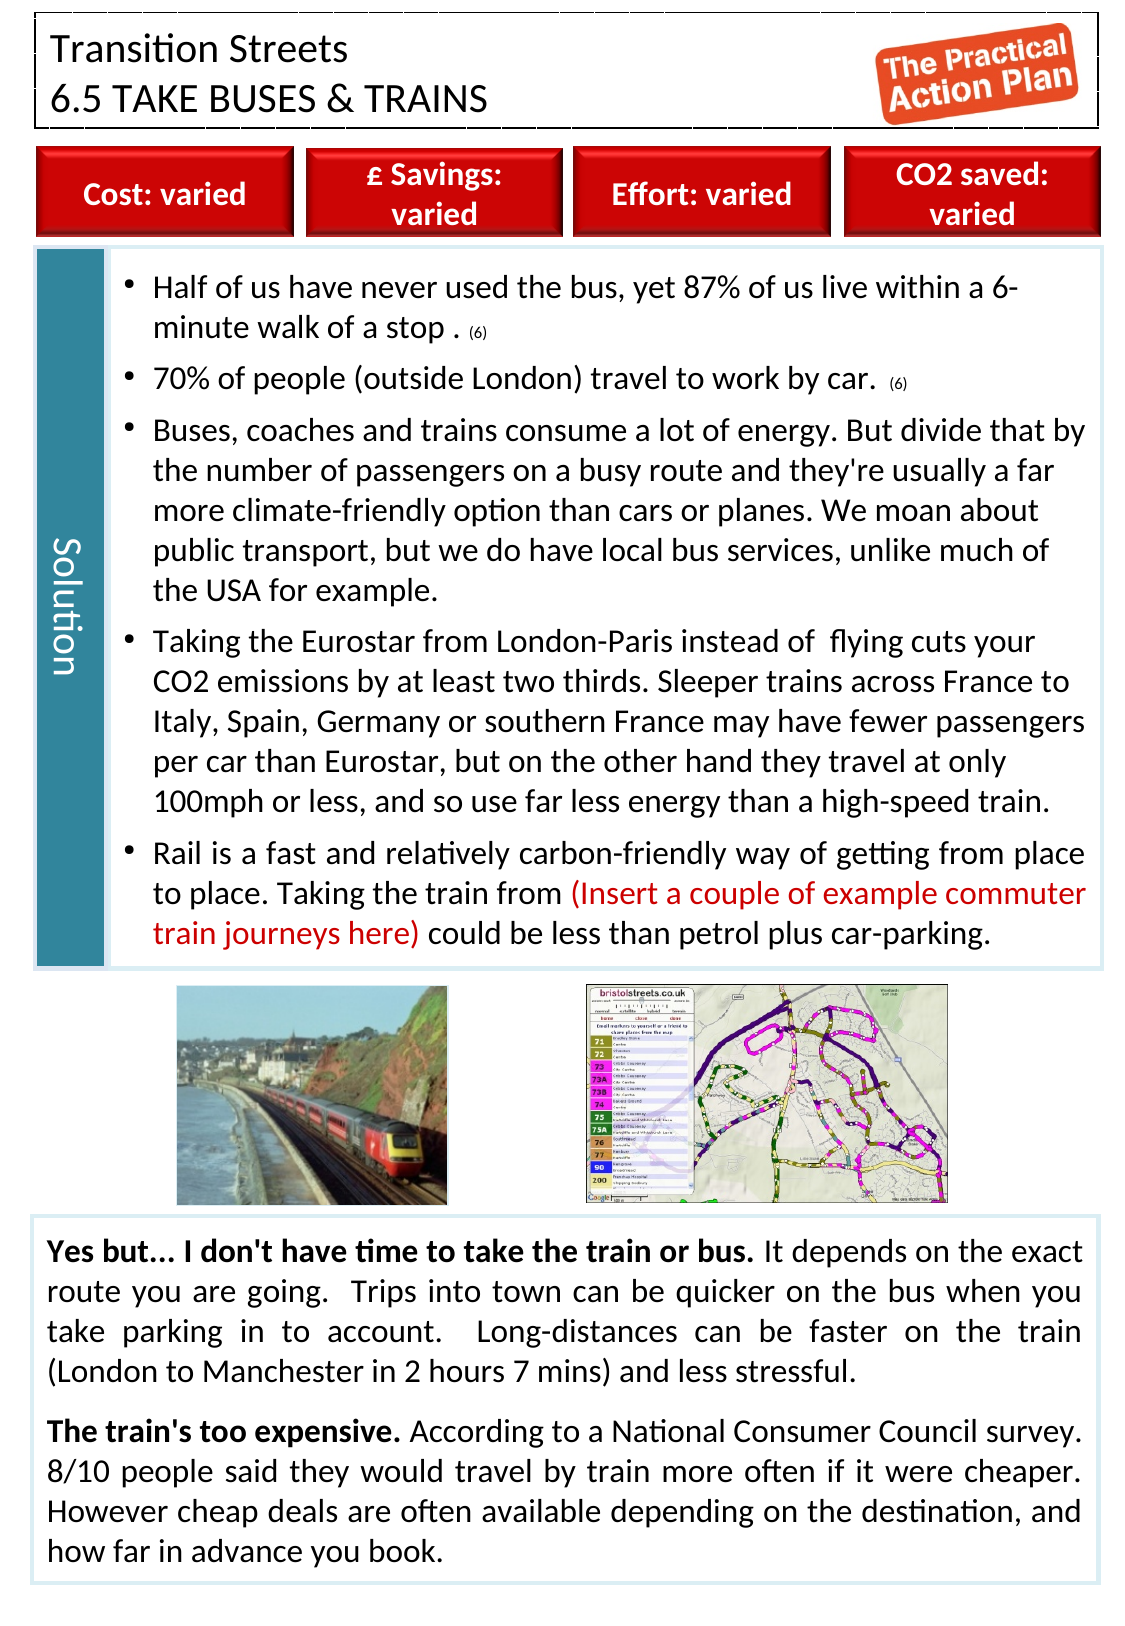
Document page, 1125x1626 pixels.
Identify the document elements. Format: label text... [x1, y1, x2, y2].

text_box Effort: varied [575, 147, 830, 237]
text_box Cost: varied [38, 147, 293, 237]
picture [571, 144, 833, 240]
text_box CO2 saved: varied [845, 147, 1101, 237]
picture [177, 986, 448, 1205]
text_box £ Savings: varied [307, 147, 563, 237]
picture [34, 144, 296, 240]
text_box Half of us have never used the bus, yet 87% of us live within a 6-minute walk of a stop . (6) 70% of people (outside London) travel to work by car. (6) Buses, coaches and trains consume a lot of energy. But divide that by the number of passengers on a busy route and they're usually a far more climate-friendly option than cars or planes. We moan about public transport, but we do have local bus services, unlike much of the USA for example. Taking the Eurostar from London-Paris instead of flying cuts your CO2 emissions by at least two thirds. Sleeper trains across France to Italy, Spain, Germany or southern France may have fewer passengers per car than Eurostar, but on the other hand they travel at only 100mph or less, and so use far less energy than a high-speed train. Rail is a fast and relatively carbon-friendly way of getting from place to place. Taking the train from (Insert a couple of example commuter train journeys here) could be less than petrol plus car-parking. [108, 247, 1103, 969]
picture [842, 144, 1103, 240]
text_box Transition Streets 6.5 TAKE BUSES & TRAINS [35, 12, 1099, 129]
picture [304, 146, 565, 240]
text_box Yes but... I don't have time to take the train or bus. It depends on the exact route you are going. Trips into town can be quicker on the bus when you take parking in to account. Long-distances can be faster on the train (London to Manchester in 2 hours 7 mins) and less stressful. The train's too expensive. According to a National Consumer Council survey. 8/10 people said they would travel by train more often if it were cheaper. However cheap deals are often available depending on the destination, and how far in advance you book. [32, 1215, 1099, 1583]
text_box Solution [35, 247, 107, 969]
picture [586, 984, 948, 1203]
